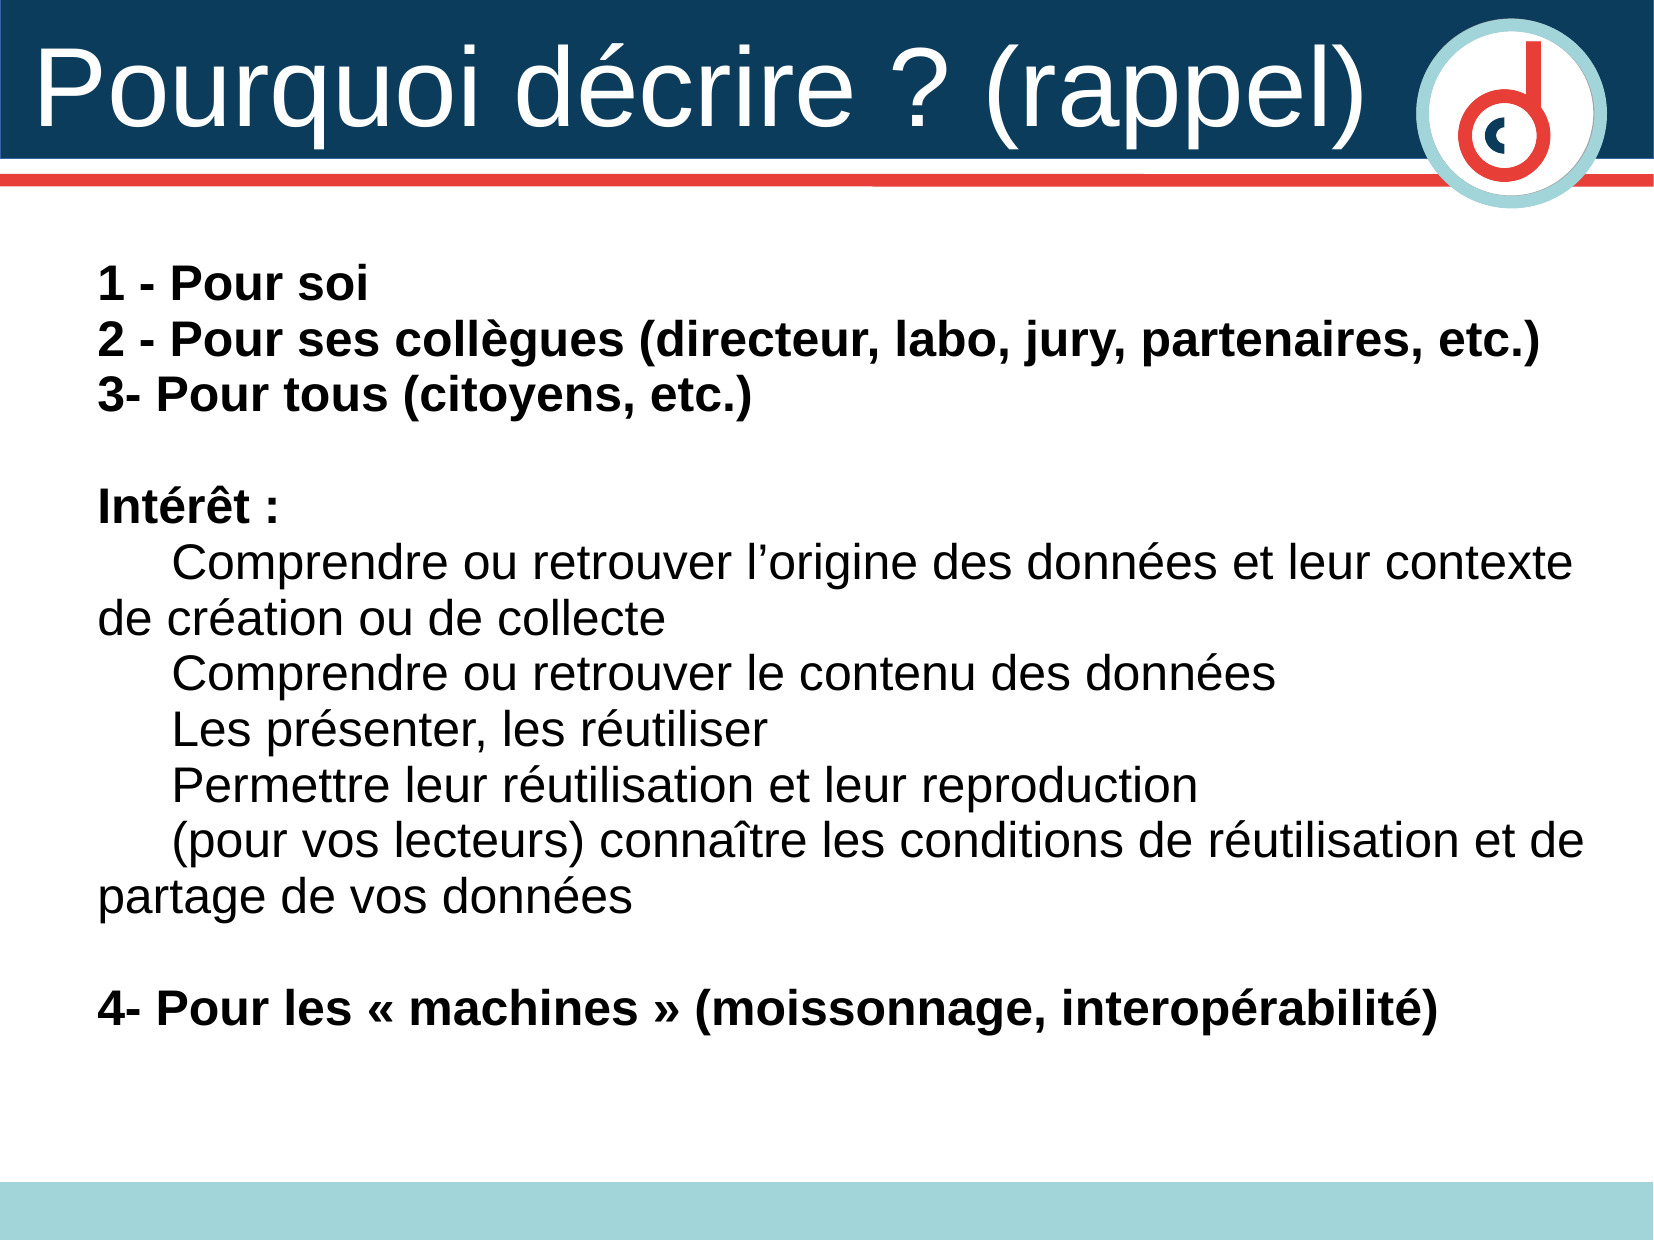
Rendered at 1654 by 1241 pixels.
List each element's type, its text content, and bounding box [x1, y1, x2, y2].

title Pourquoi décrire ? (rappel) [17, 11, 1412, 159]
text_box 1 - Pour soi 2 - Pour ses collègues (directeur, labo, jury, partenaires, etc.) 3- Pour tous (citoyens, etc.) Intérêt : Comprendre ou retrouver l’origine des données et leur contexte de création ou de collecte Comprendre ou retrouver le contenu des données Les présenter, les réutiliser Permettre leur réutilisation et leur reproduction (pour vos lecteurs) connaître les conditions de réutilisation et de partage de vos données 4- Pour les « machines » (moissonnage, interopérabilité) [82, 247, 1619, 1099]
